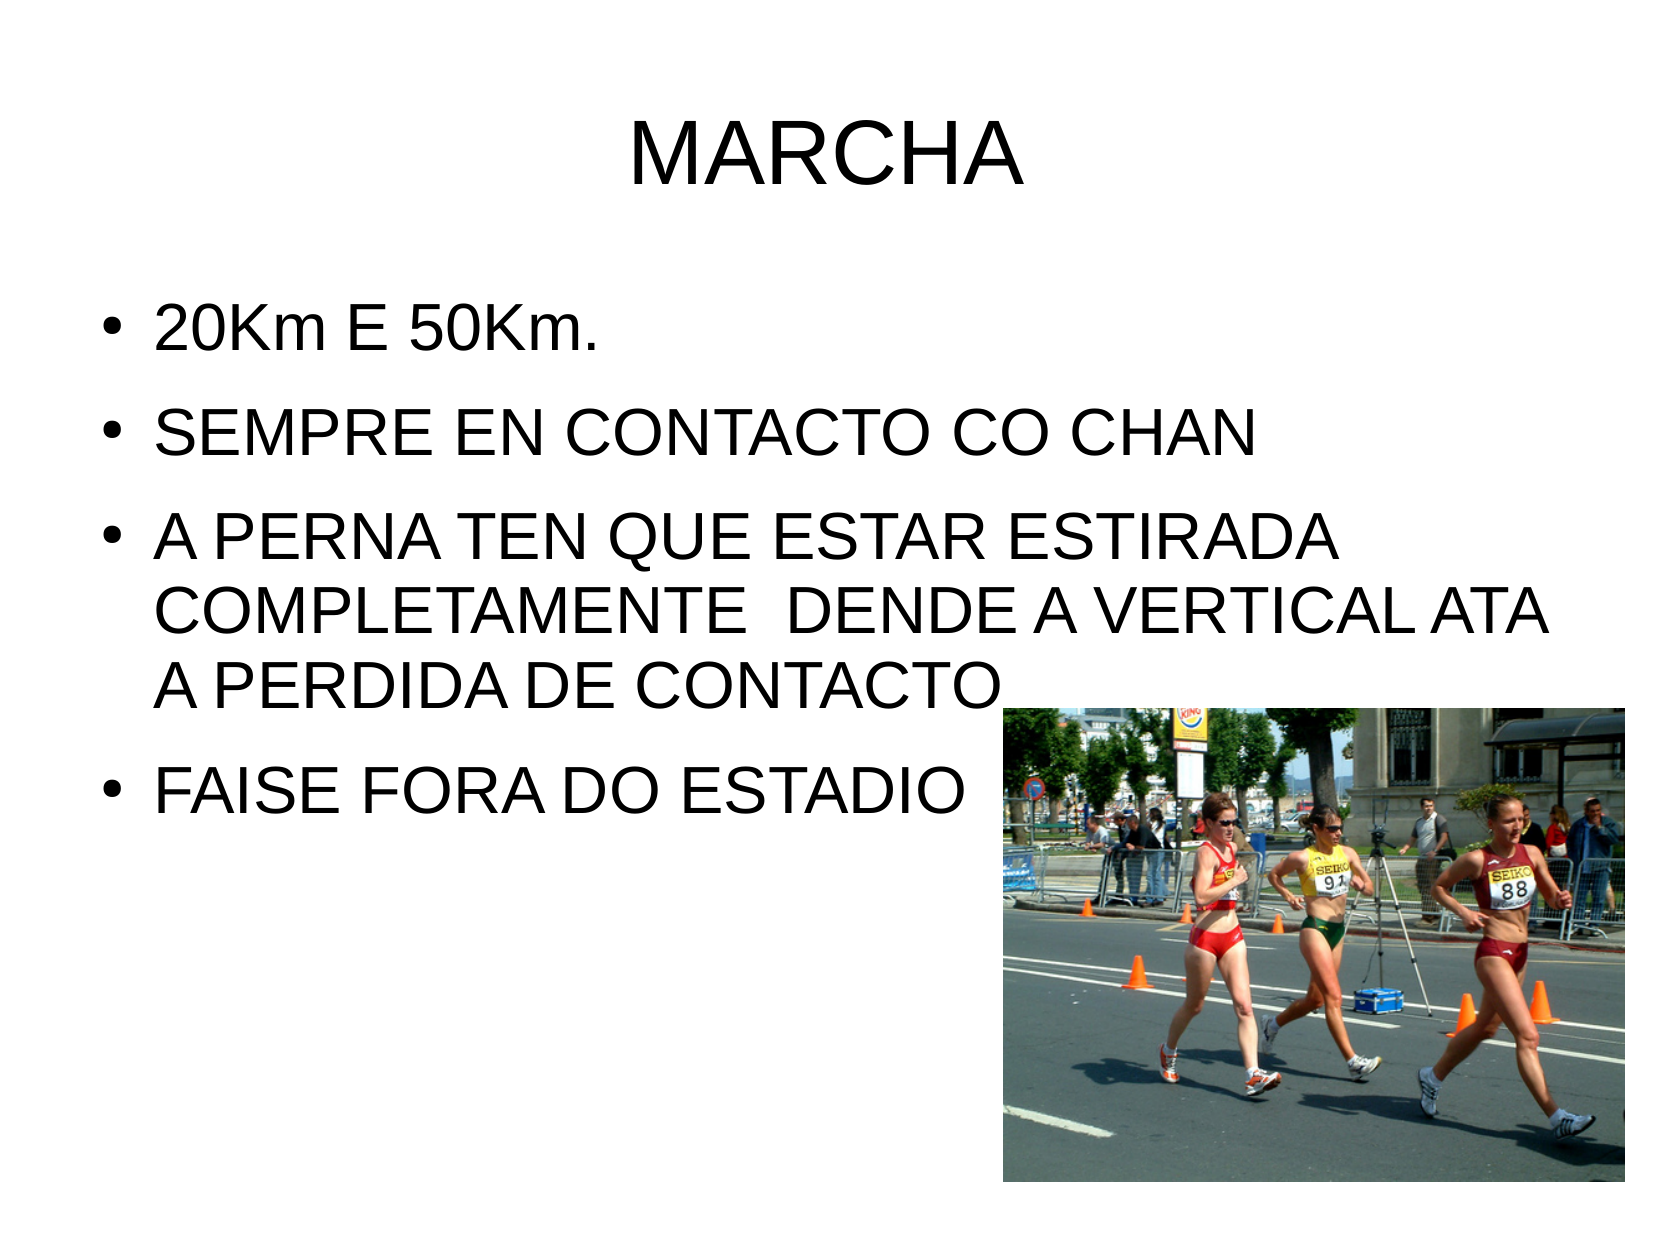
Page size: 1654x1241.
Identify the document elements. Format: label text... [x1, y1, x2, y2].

title MARCHA [82, 49, 1571, 257]
picture [1003, 708, 1625, 1182]
list 20Km E 50Km. SEMPRE EN CONTACTO CO CHAN A PERNA TEN QUE ESTAR ESTIRADA COMPLETAMENTE DENDE A VERTICAL ATA A PERDIDA DE CONTACTO FAISE FORA DO ESTADIO [82, 290, 1595, 1094]
